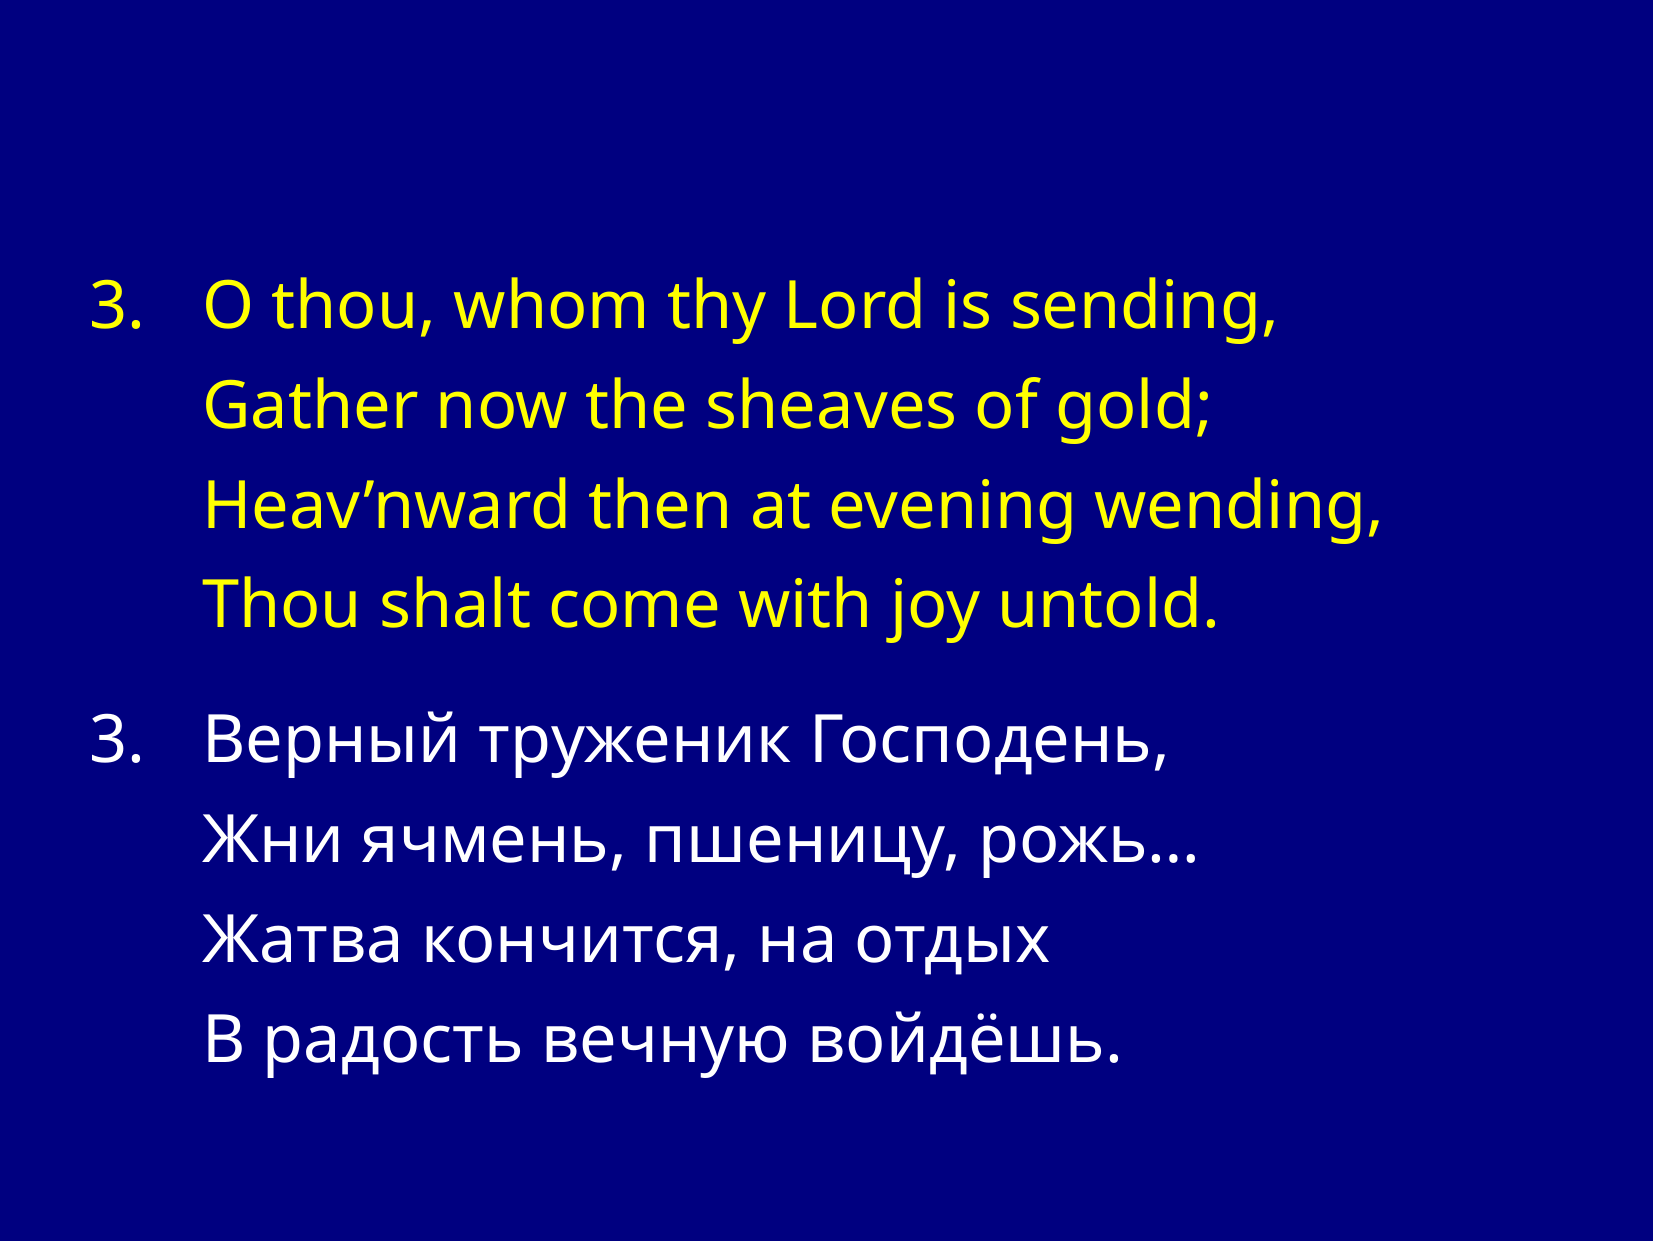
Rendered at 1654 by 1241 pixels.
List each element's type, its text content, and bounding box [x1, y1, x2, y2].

text_box 3. Верный труженик Господень, Жни ячмень, пшеницу, рожь… Жатва кончится, на отдых В радость вечную войдёшь. [75, 675, 1576, 1163]
text_box 3. O thou, whom thy Lord is sending, Gather now the sheaves of gold; Heav’nward then at evening wending, Thou shalt come with joy untold. [75, 150, 1576, 638]
